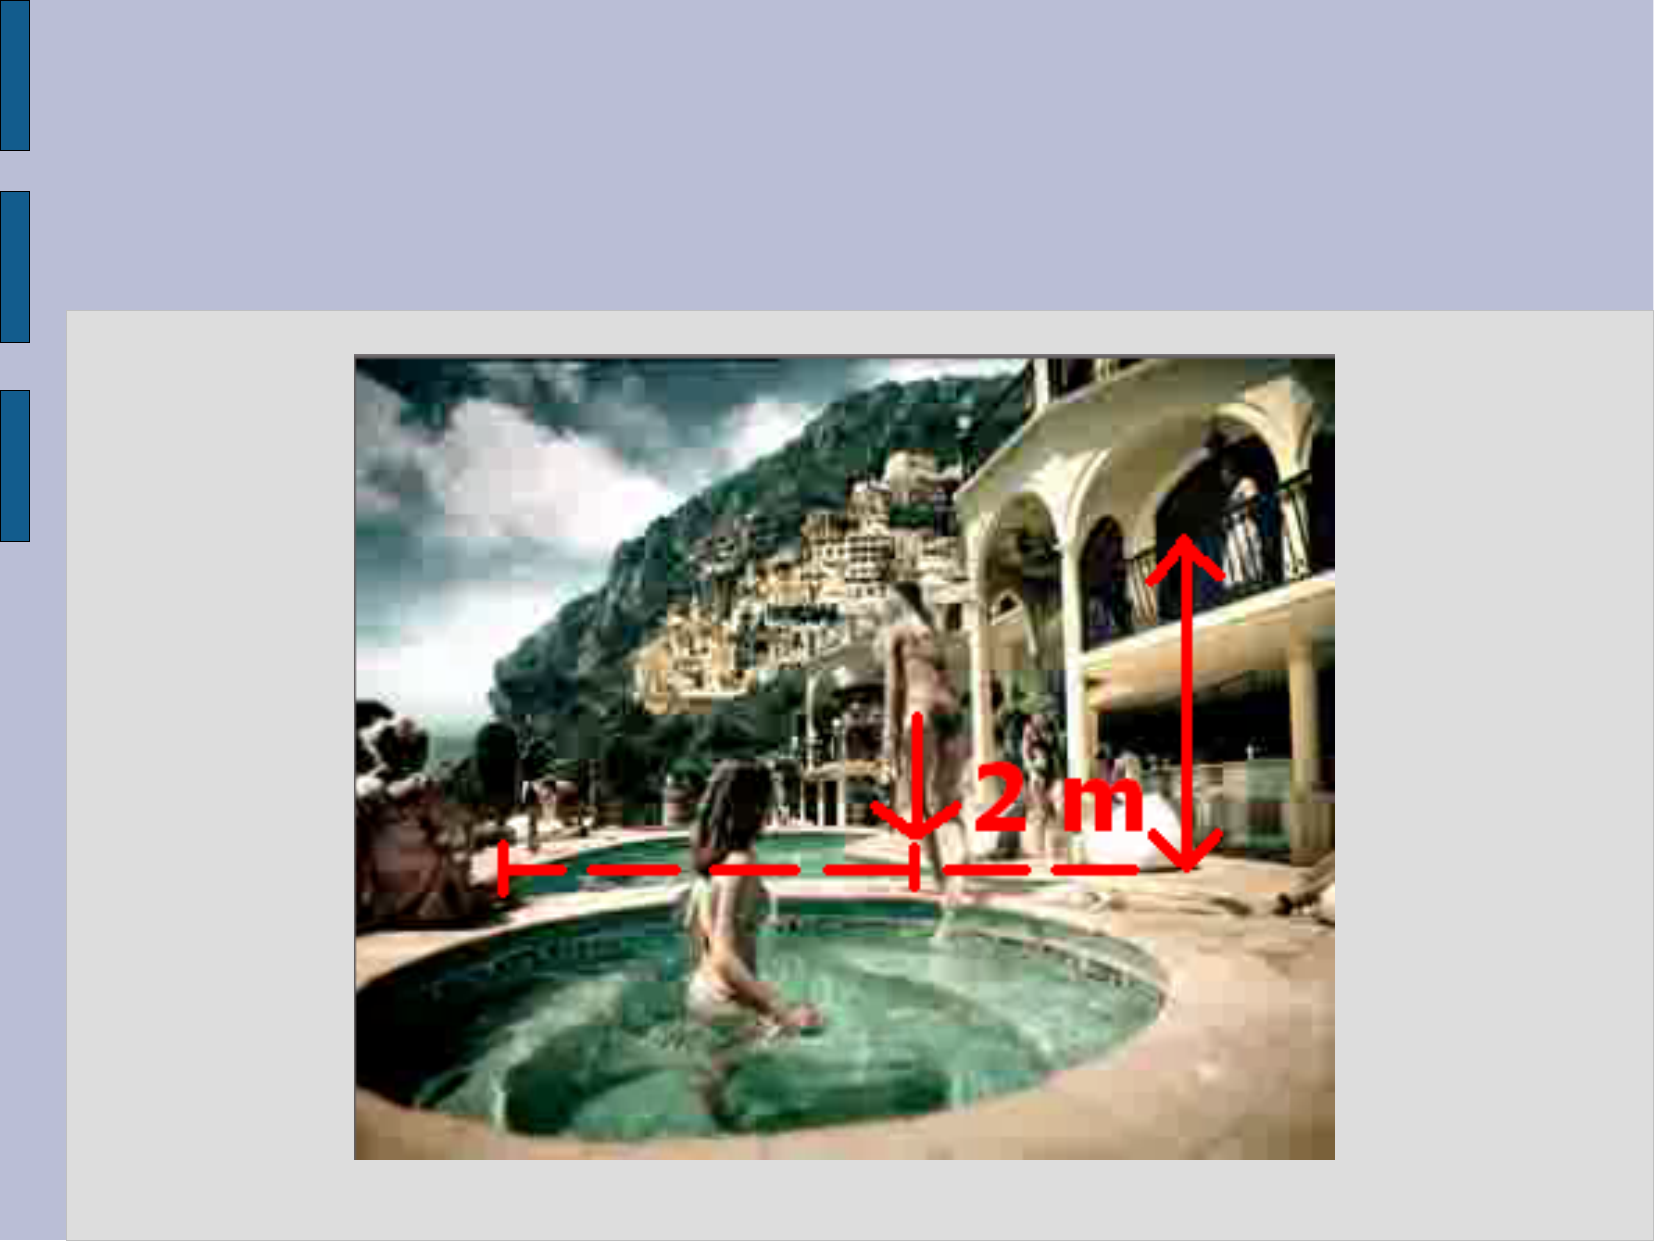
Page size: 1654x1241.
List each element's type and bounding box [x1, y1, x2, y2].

picture [354, 354, 1335, 1160]
